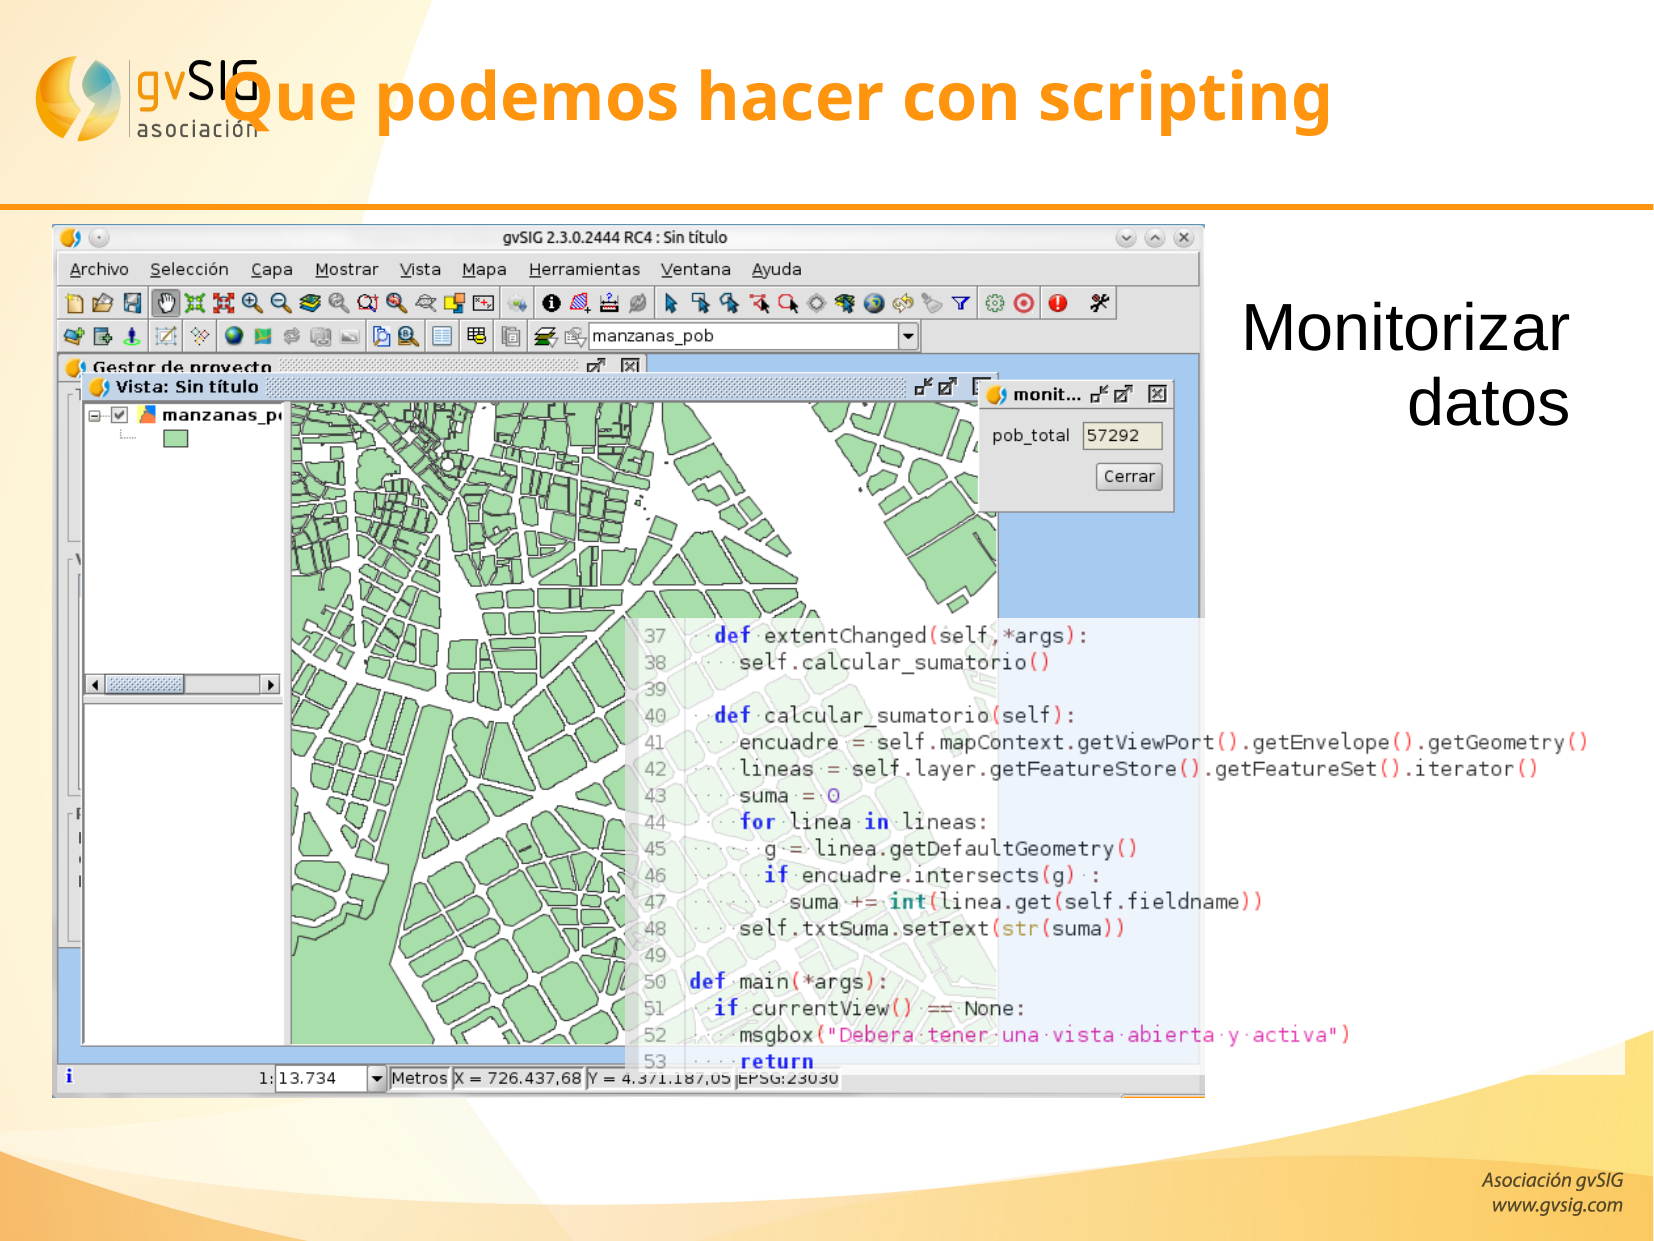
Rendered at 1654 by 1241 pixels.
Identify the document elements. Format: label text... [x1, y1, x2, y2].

title Que podemos hacer con scripting [0, 0, 1654, 207]
subtitle Monitorizar datos [1205, 290, 1571, 618]
picture [0, 210, 1654, 1241]
